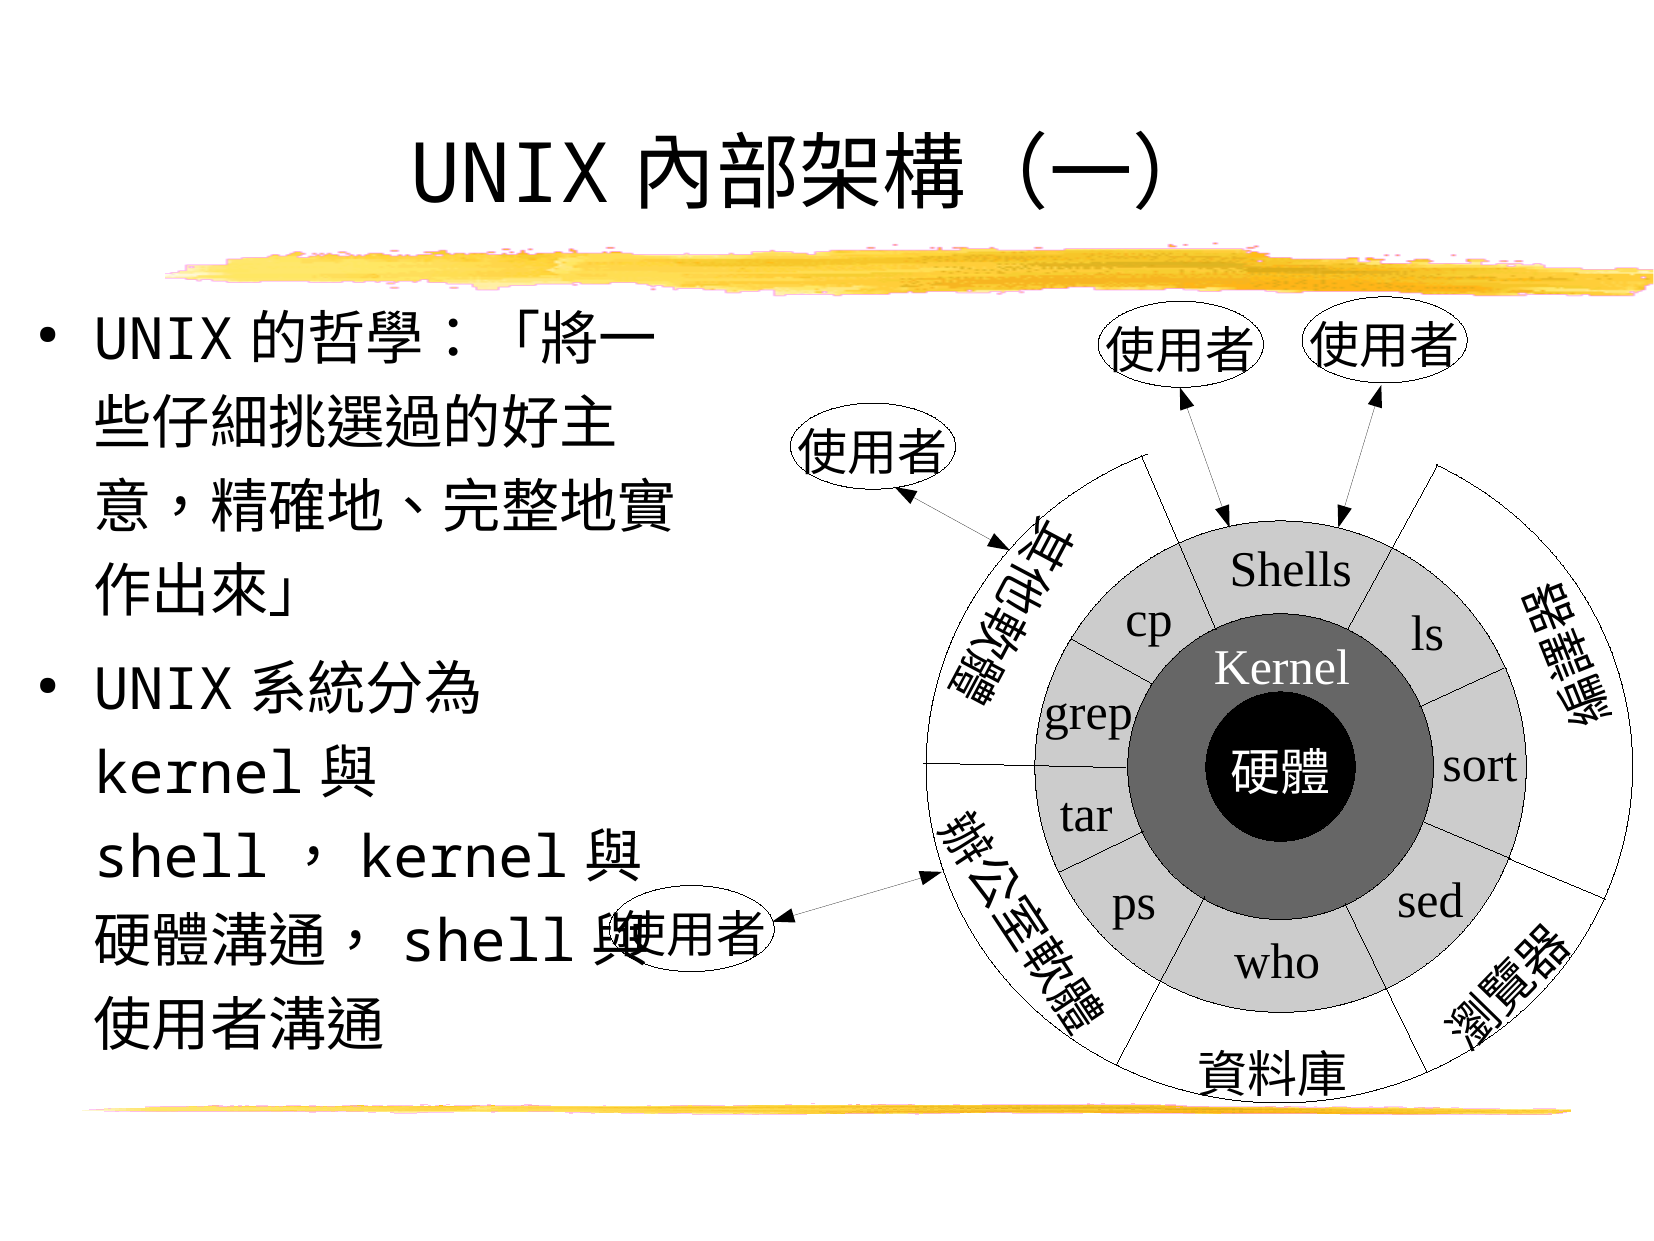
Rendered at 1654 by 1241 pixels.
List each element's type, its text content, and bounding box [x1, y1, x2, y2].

text_box who [1234, 930, 1324, 1001]
text_box 使用者 [609, 885, 775, 972]
text_box 使用者 [733, 946, 753, 951]
text_box 使用者 [914, 456, 934, 461]
text_box 使用者 [733, 938, 753, 943]
text_box 使用者 [1433, 331, 1443, 337]
text_box 使用者 [740, 920, 750, 926]
text_box 使用者 [1229, 336, 1239, 342]
text_box 編譯器 [1495, 571, 1612, 741]
picture [82, 1102, 1571, 1117]
text_box 使用者 [914, 464, 934, 469]
text_box tar [1059, 783, 1116, 853]
text_box ls [1410, 602, 1446, 672]
text_box 瀏覽器 [1424, 897, 1579, 1054]
text_box cp [1125, 588, 1175, 659]
text_box grep [1043, 681, 1137, 752]
text_box [1034, 520, 1527, 1013]
text_box 使用者 [1426, 349, 1446, 354]
text_box 辦公室軟體 [937, 794, 1134, 1047]
text_box 其他軟體 [944, 514, 1098, 729]
text_box 硬體 [1205, 706, 1356, 842]
text_box 使用者 [921, 438, 931, 444]
text_box sed [1397, 869, 1466, 939]
text_box 資料庫 [1197, 1030, 1355, 1093]
picture [165, 237, 1654, 308]
text_box Kernel [1213, 636, 1356, 706]
text_box 使用者 [790, 403, 956, 490]
list UNIX的哲學：「將一些仔細挑選過的好主意，精確地、完整地實作出來」 UNIX系統分為kernel與shell，kernel與硬體溝通，shell與使用者溝通 [22, 284, 702, 1056]
text_box sort [1442, 733, 1521, 804]
text_box 使用者 [1222, 362, 1242, 367]
text_box 使用者 [1098, 301, 1264, 388]
text_box 使用者 [1302, 296, 1468, 383]
text_box 使用者 [1426, 357, 1446, 362]
text_box Shells [1229, 539, 1357, 609]
text_box 使用者 [1222, 354, 1242, 359]
title UNIX內部架構（一） [110, 27, 1516, 235]
text_box ps [1111, 871, 1158, 942]
